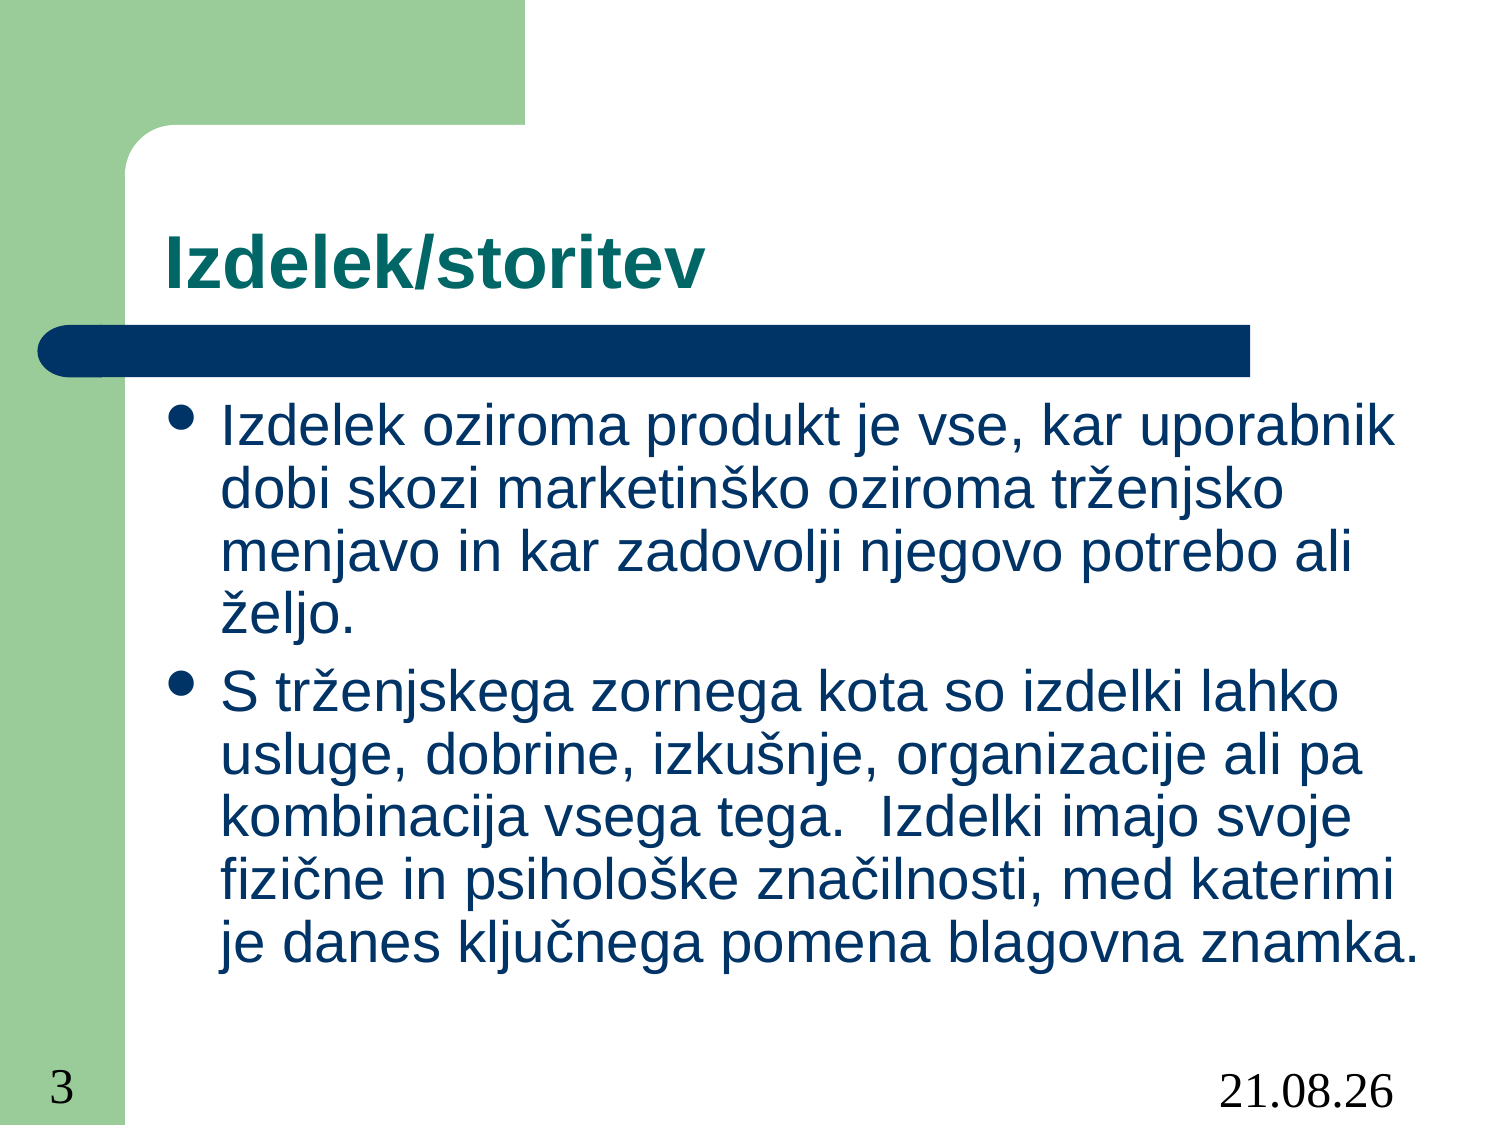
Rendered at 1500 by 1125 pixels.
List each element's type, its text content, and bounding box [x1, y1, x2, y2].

title Izdelek/storitev [149, 124, 1463, 313]
list Izdelek oziroma produkt je vse, kar uporabnik dobi skozi marketinško oziroma trženjsko menjavo in kar zadovolji njegovo potrebo ali željo. S trženjskega zornega kota so izdelki lahko usluge, dobrine, izkušnje, organizacije ali pa kombinacija vsega tega. Izdelki imajo svoje fizične in psihološke značilnosti, med katerimi je danes ključnega pomena blagovna znamka. [149, 387, 1463, 1000]
